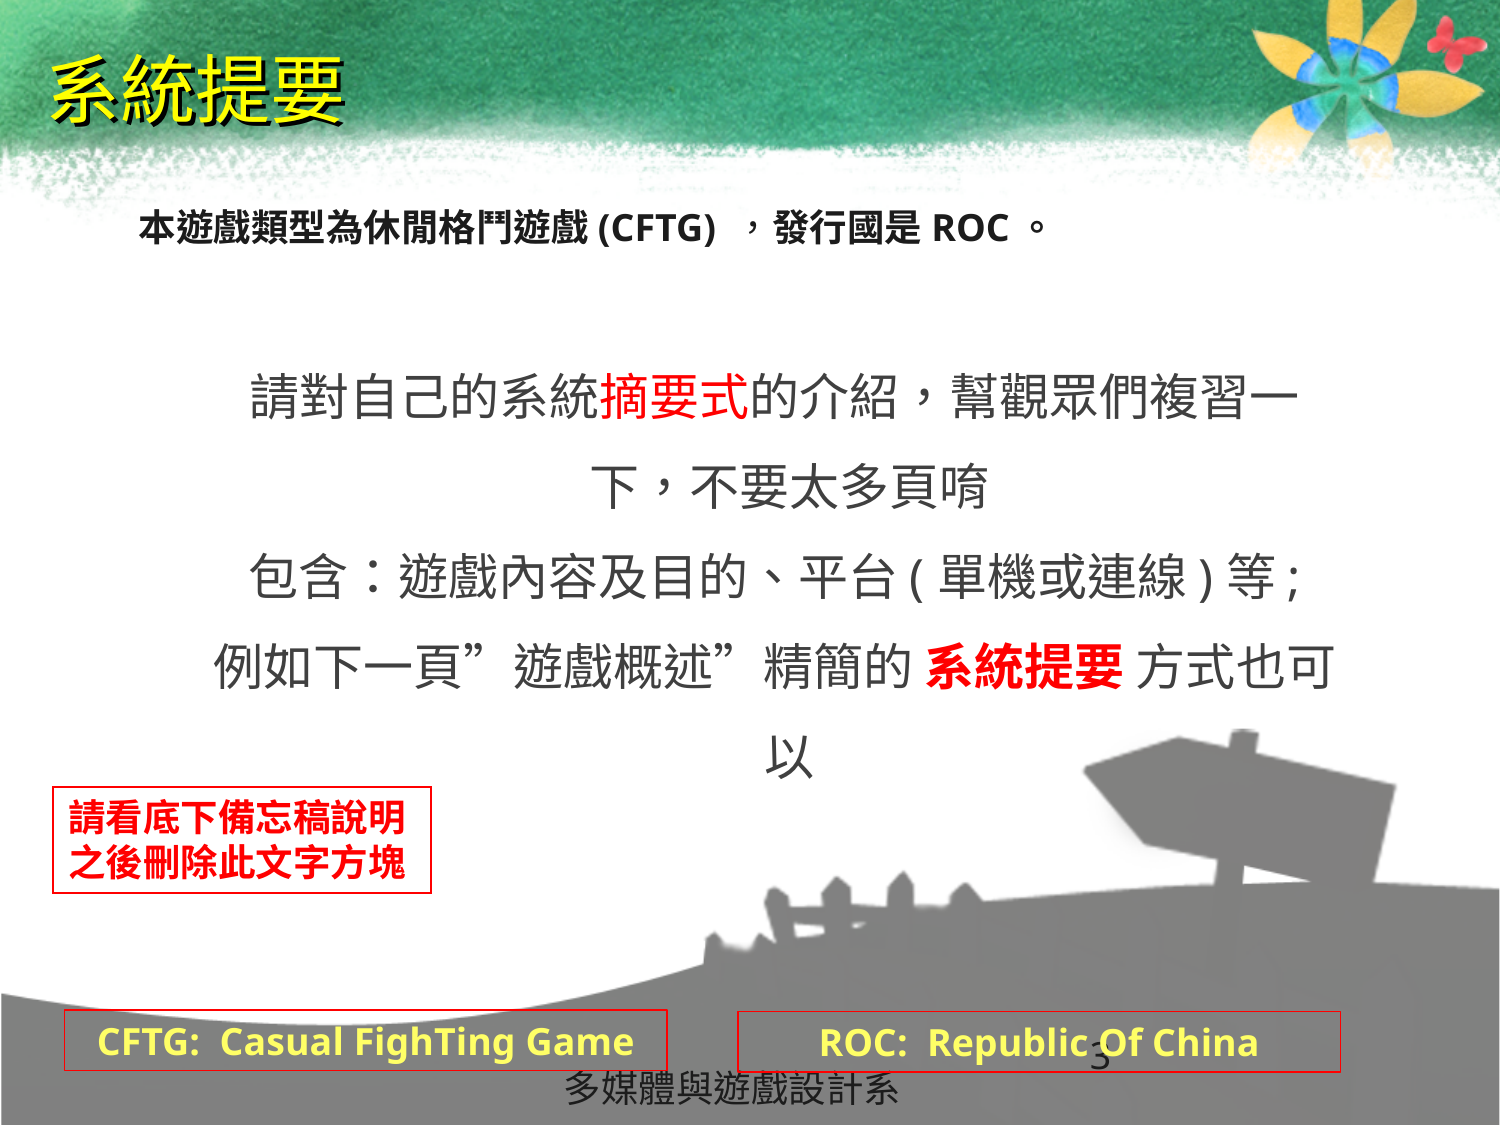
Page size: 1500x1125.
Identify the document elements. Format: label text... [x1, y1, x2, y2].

text_box 請看底下備忘稿說明 之後刪除此文字方塊 [53, 786, 432, 893]
text_box [1074, 1024, 1426, 1103]
list 請對自己的系統摘要式的介紹，幫觀眾們複習一下，不要太多頁唷 包含：遊戲內容及目的、平台(單機或連線)等; 例如下一頁”遊戲概述”精簡的 系統提要 方式也可以 [156, 290, 1365, 693]
text_box CFTG: Casual FighTing Game [64, 1009, 668, 1071]
title 系統提要 [30, 24, 1184, 149]
text_box 本遊戲類型為休閒格鬥遊戲(CFTG) ，發行國是ROC。 [123, 196, 1211, 258]
text_box ROC: Republic Of China [738, 1011, 1341, 1072]
